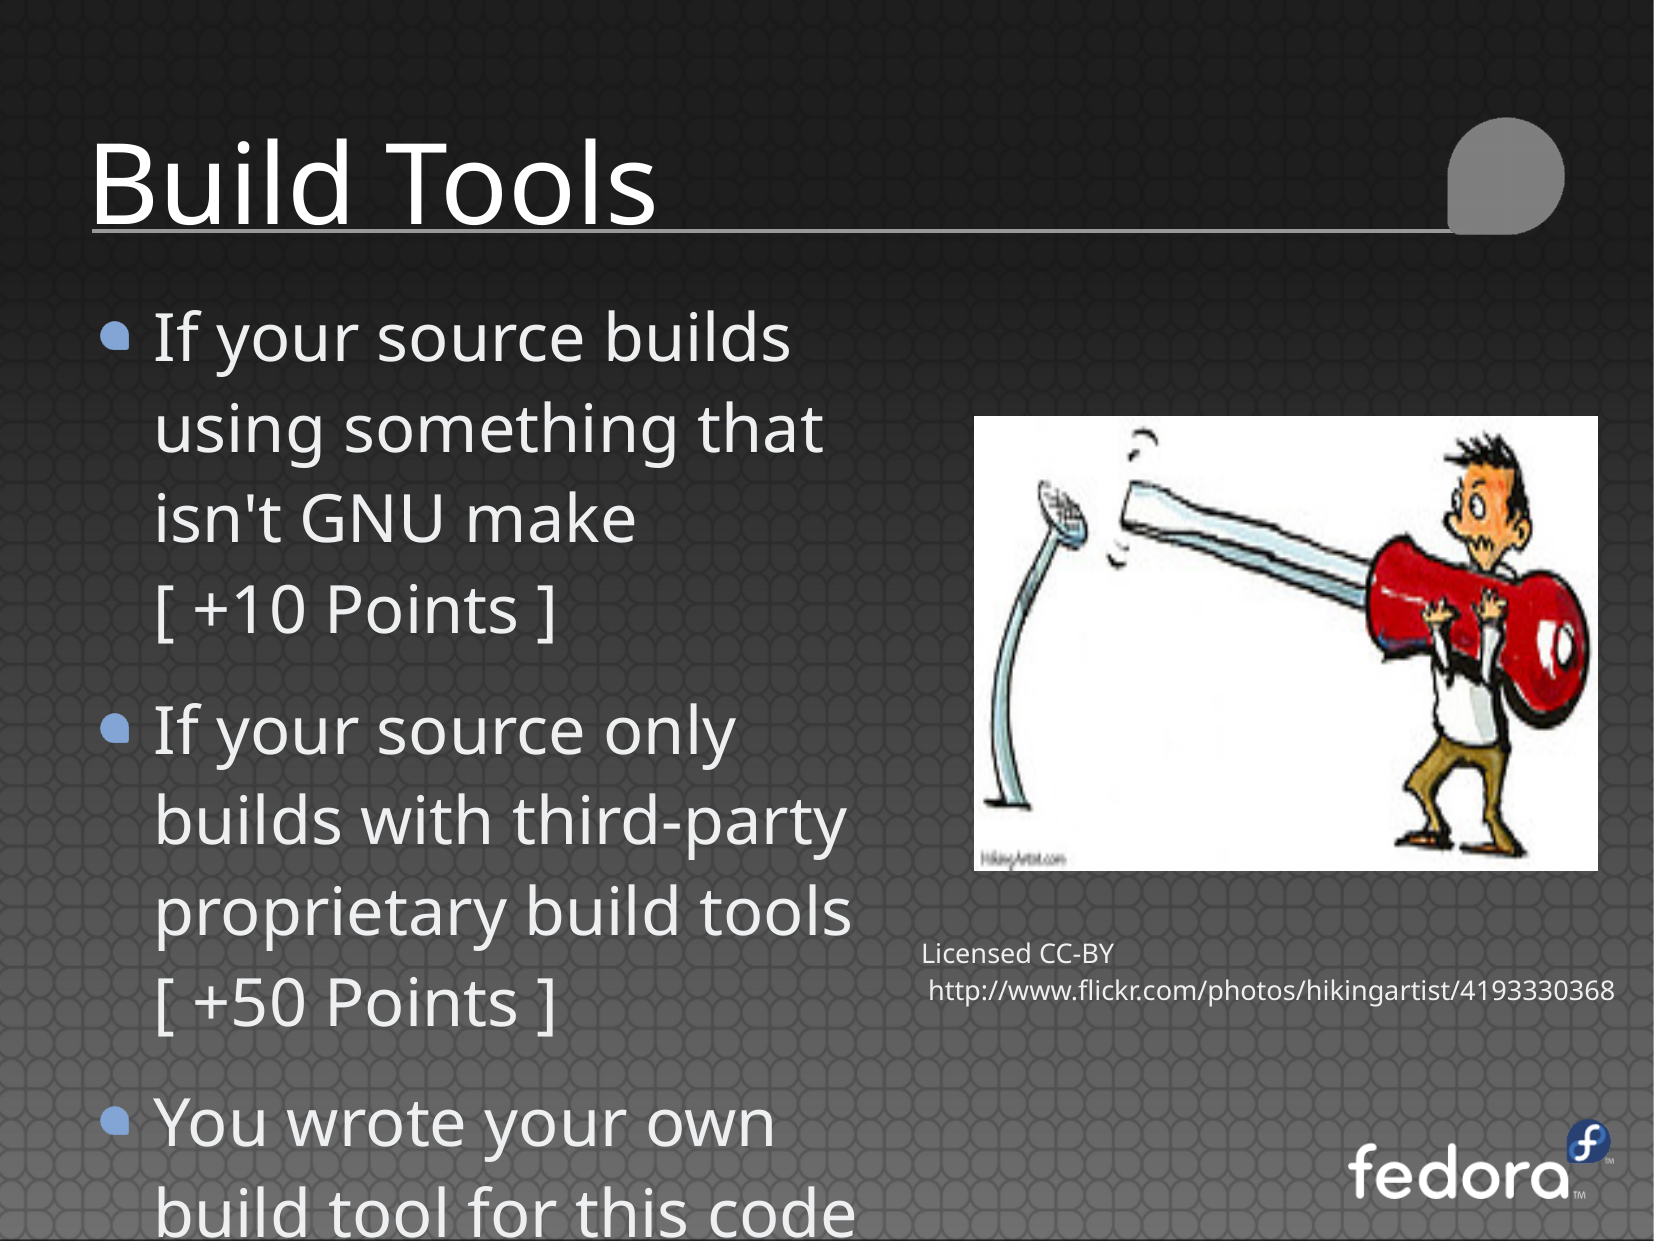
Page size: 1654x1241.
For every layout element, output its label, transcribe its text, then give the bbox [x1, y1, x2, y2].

text_box Licensed CC-BY http://www.flickr.com/photos/hikingartist/4193330368 [919, 927, 1618, 1005]
picture [0, 0, 1654, 1241]
list If your source builds using something that isn't GNU make [ +10 Points ] If your source only builds with third-party proprietary build tools [ +50 Points ] You wrote your own build tool for this code [ +100 Points ] [82, 290, 900, 1205]
title Build Tools [86, 112, 1576, 249]
